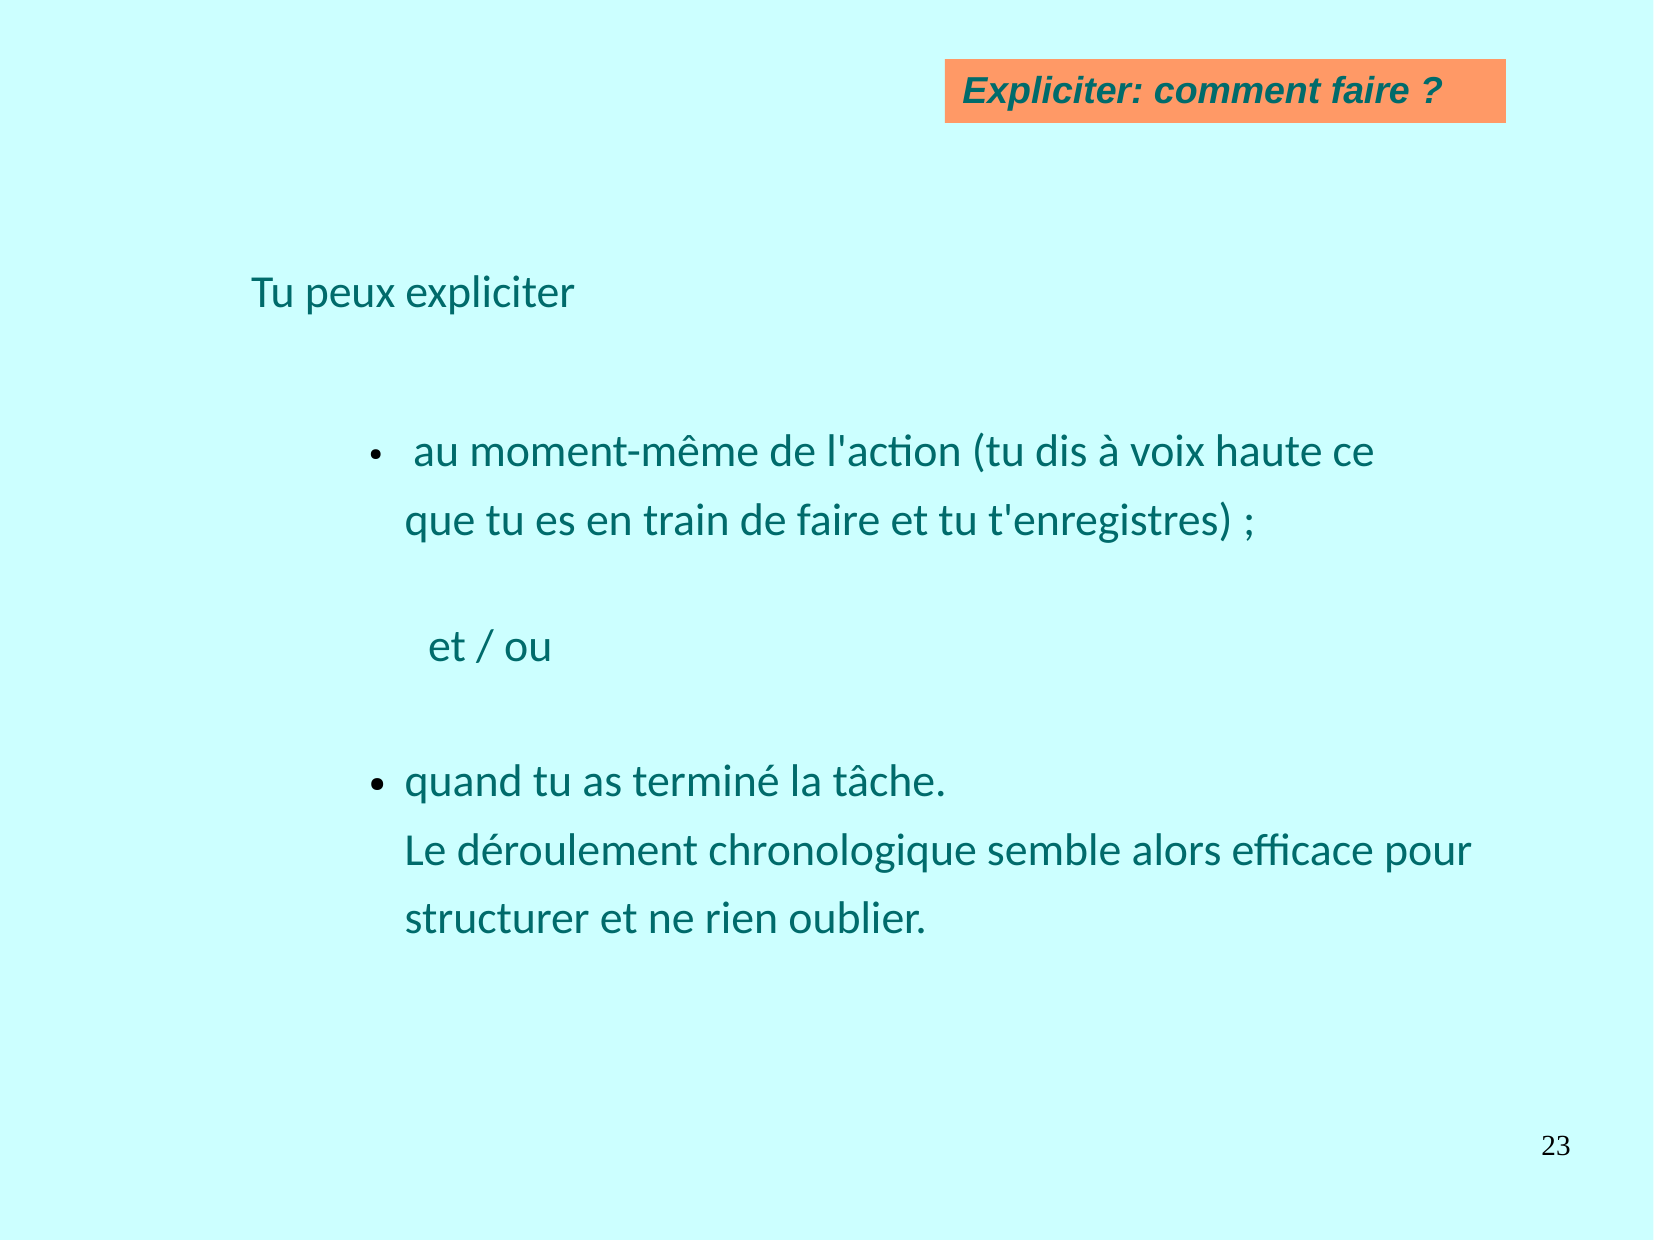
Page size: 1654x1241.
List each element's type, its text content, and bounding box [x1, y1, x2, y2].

text_box Expliciter: comment faire ? [944, 59, 1506, 123]
text_box Tu peux expliciter [236, 265, 886, 337]
text_box quand tu as terminé la tâche. Le déroulement chronologique semble alors efficace pour structurer et ne rien oublier. [354, 732, 1506, 953]
text_box et / ou [413, 620, 621, 709]
text_box au moment-même de l'action (tu dis à voix haute ce que tu es en train de faire et tu t'enregistres) ; [354, 402, 1447, 593]
